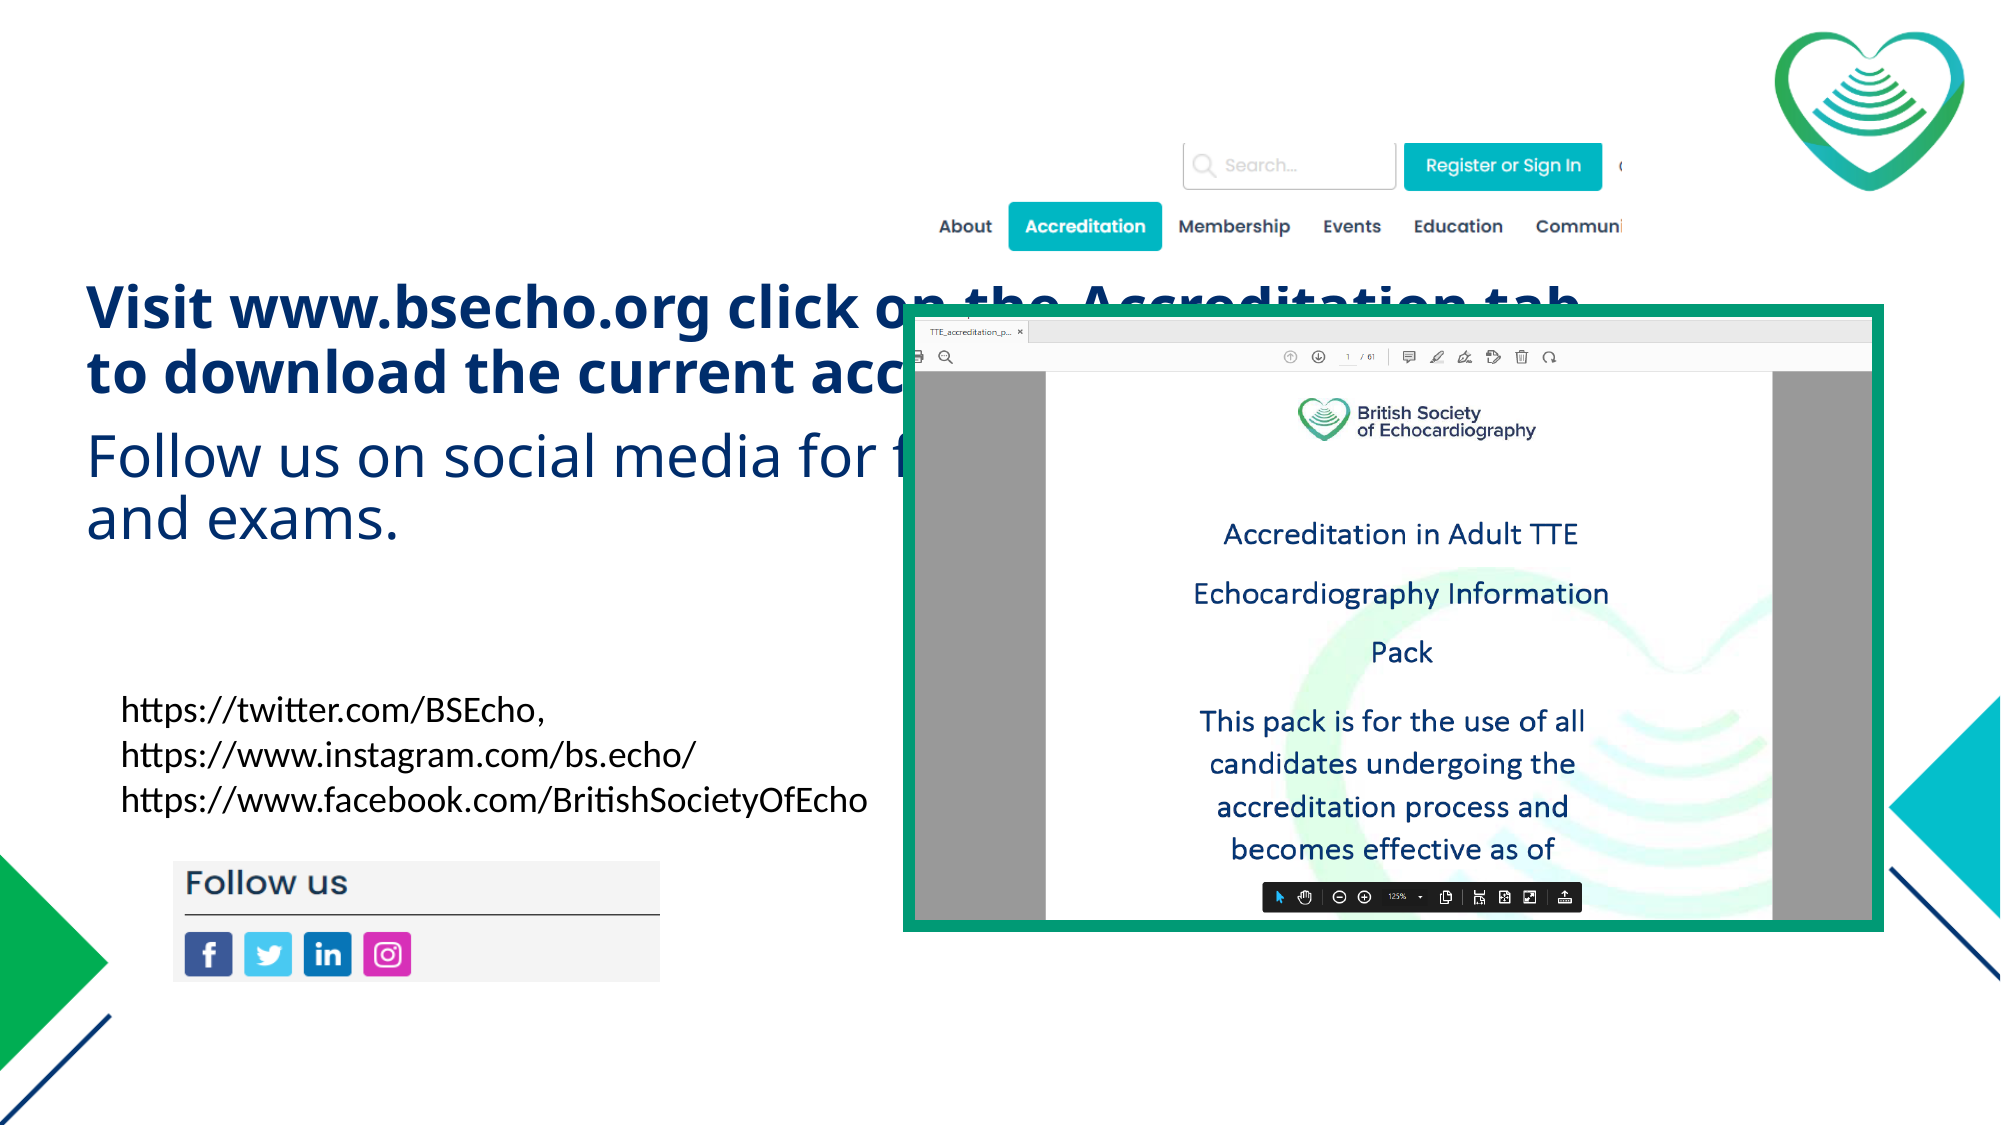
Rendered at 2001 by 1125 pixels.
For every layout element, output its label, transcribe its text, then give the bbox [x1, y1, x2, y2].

picture [843, 143, 1622, 286]
picture [915, 316, 1872, 920]
text_box https://twitter.com/BSEcho, https://www.instagram.com/bs.echo/ https://www.facebook.com/BritishSocietyOfEcho [105, 677, 886, 829]
list Visit www.bsecho.org click on the Accreditation tab to download the current accreditation pack. Follow us on social media for further updates on guides and exams. [105, 143, 844, 645]
picture [173, 861, 660, 982]
